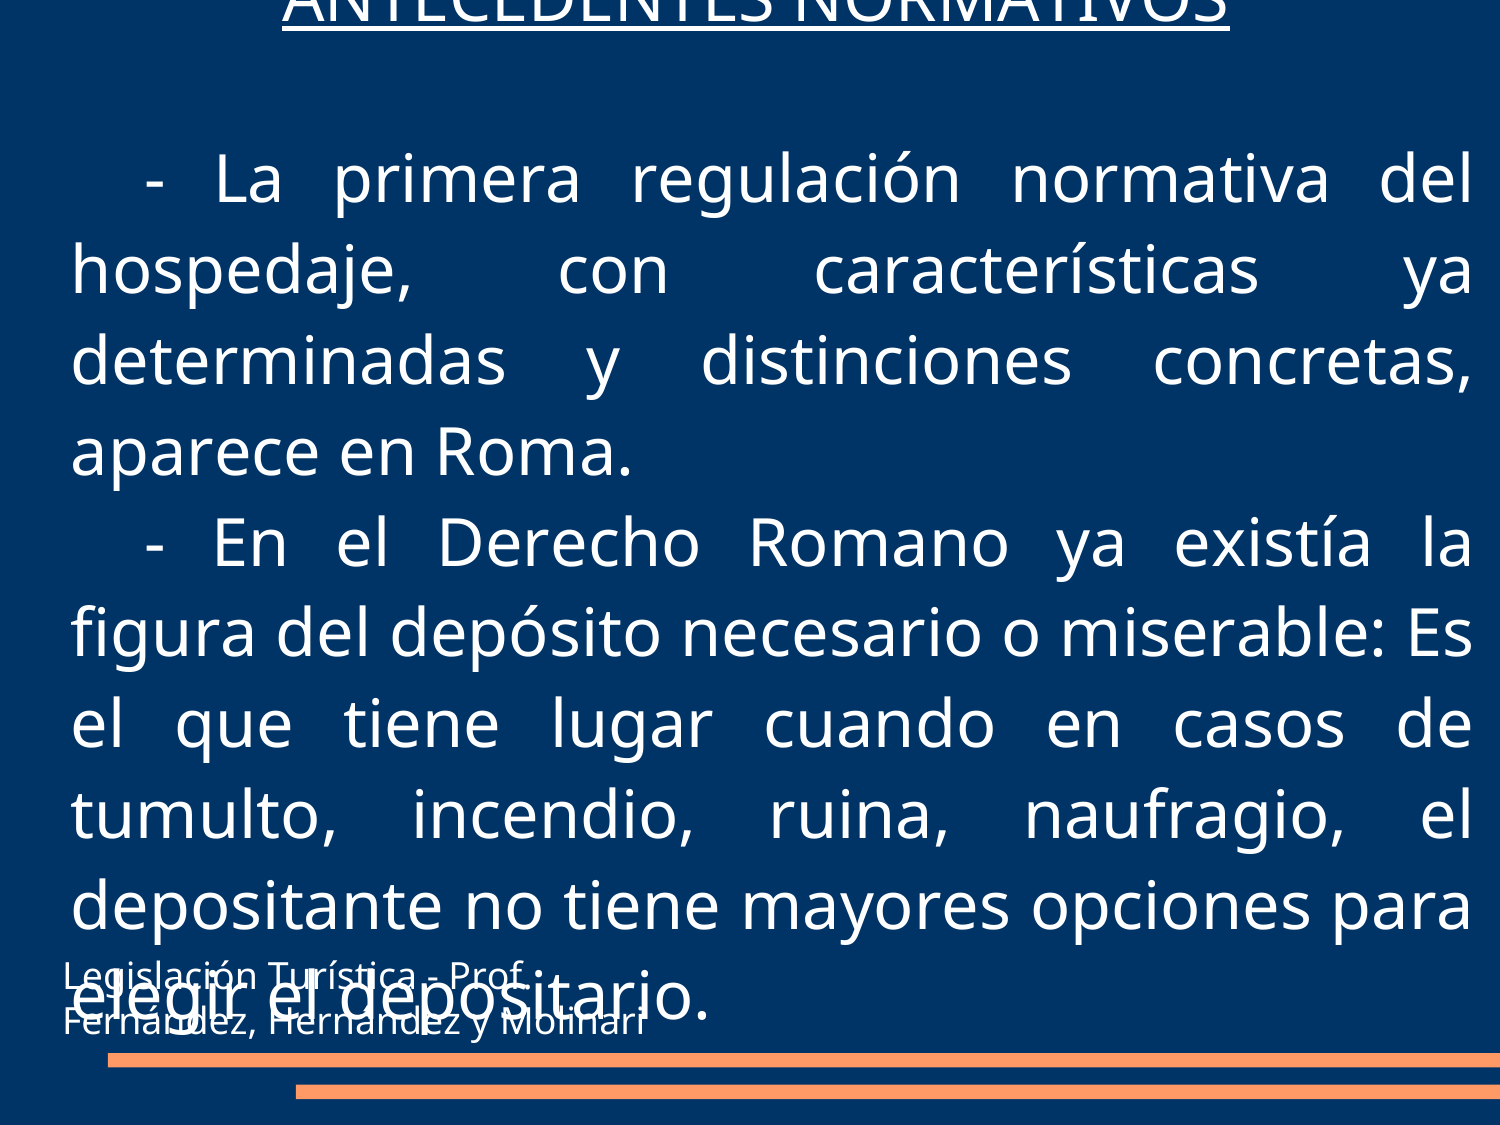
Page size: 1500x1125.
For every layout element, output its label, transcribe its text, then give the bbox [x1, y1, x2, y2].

subtitle ANTECEDENTES NORMATIVOS - La primera regulación normativa del hospedaje, con características ya determinadas y distinciones concretas, aparece en Roma. - En el Derecho Romano ya existía la figura del depósito necesario o miserable: Es el que tiene lugar cuando en casos de tumulto, incendio, ruina, naufragio, el depositante no tiene mayores opciones para elegir el depositario. [35, 41, 1477, 1027]
